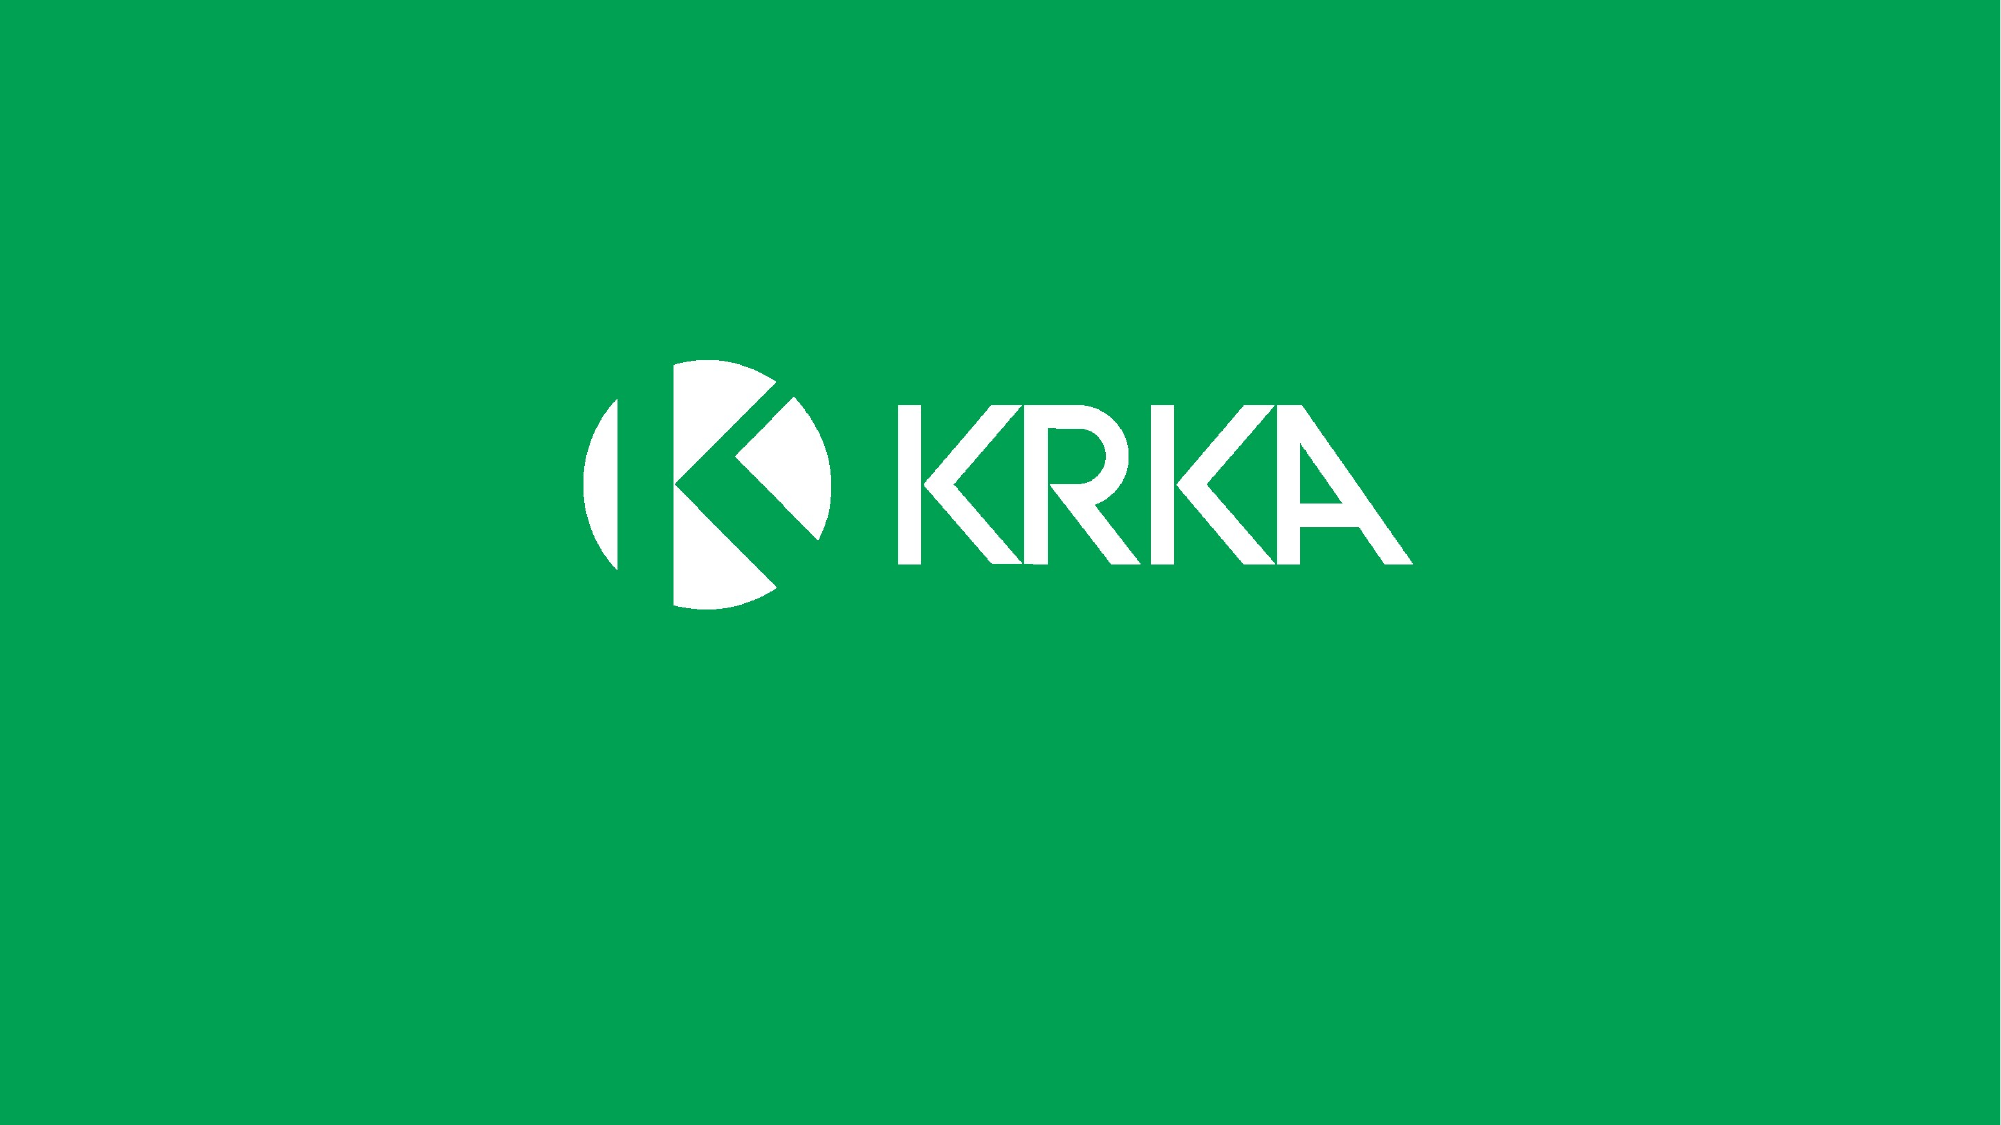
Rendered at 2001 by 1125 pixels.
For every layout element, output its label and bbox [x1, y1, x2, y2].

picture [541, 321, 1461, 621]
